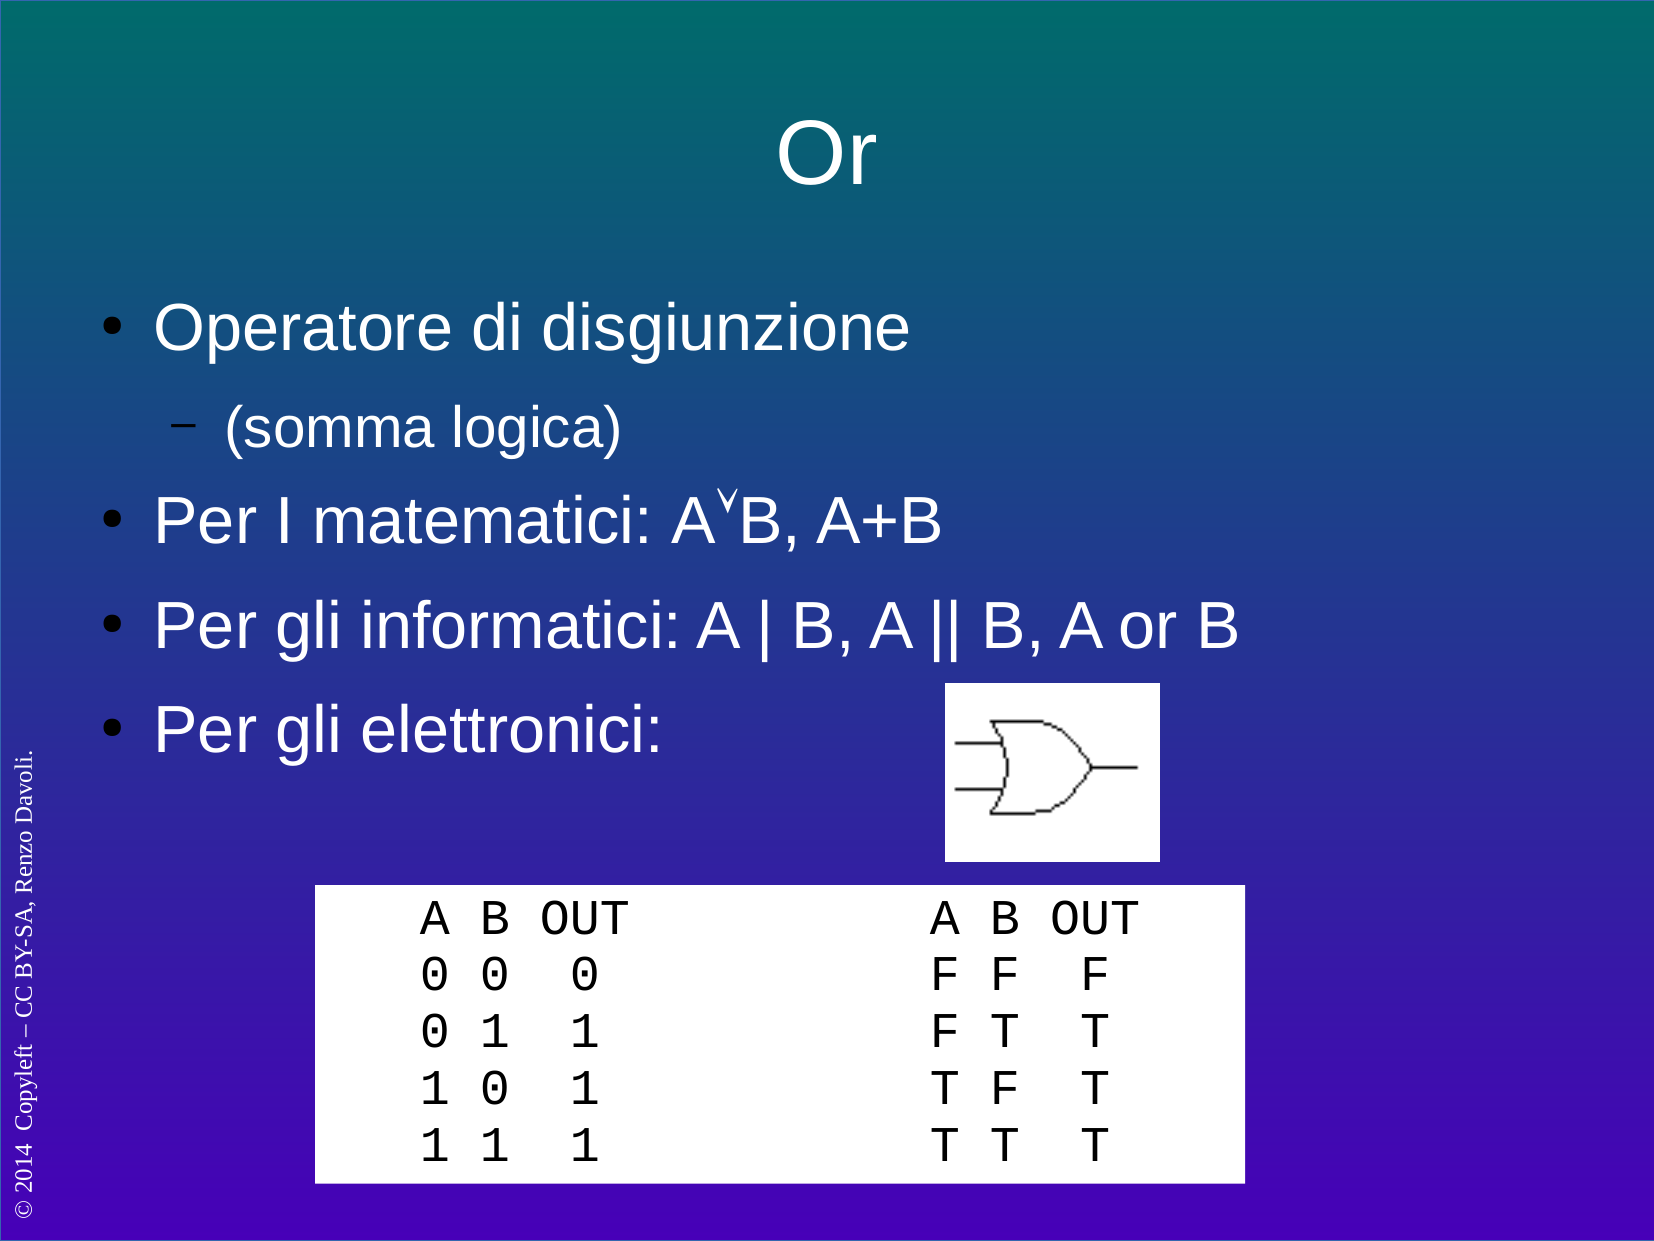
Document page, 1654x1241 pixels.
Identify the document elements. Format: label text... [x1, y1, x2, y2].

list Operatore di disgiunzione (somma logica) Per I matematici: AÚB, A+B Per gli informatici: A | B, A || B, A or B Per gli elettronici: [82, 290, 1571, 1010]
title Or [82, 49, 1571, 257]
text_box A B OUT A B OUT 0 0 0 F F F 0 1 1 F T T 1 0 1 T F T 1 1 1 T T T [315, 885, 1246, 1184]
picture [945, 683, 1160, 862]
